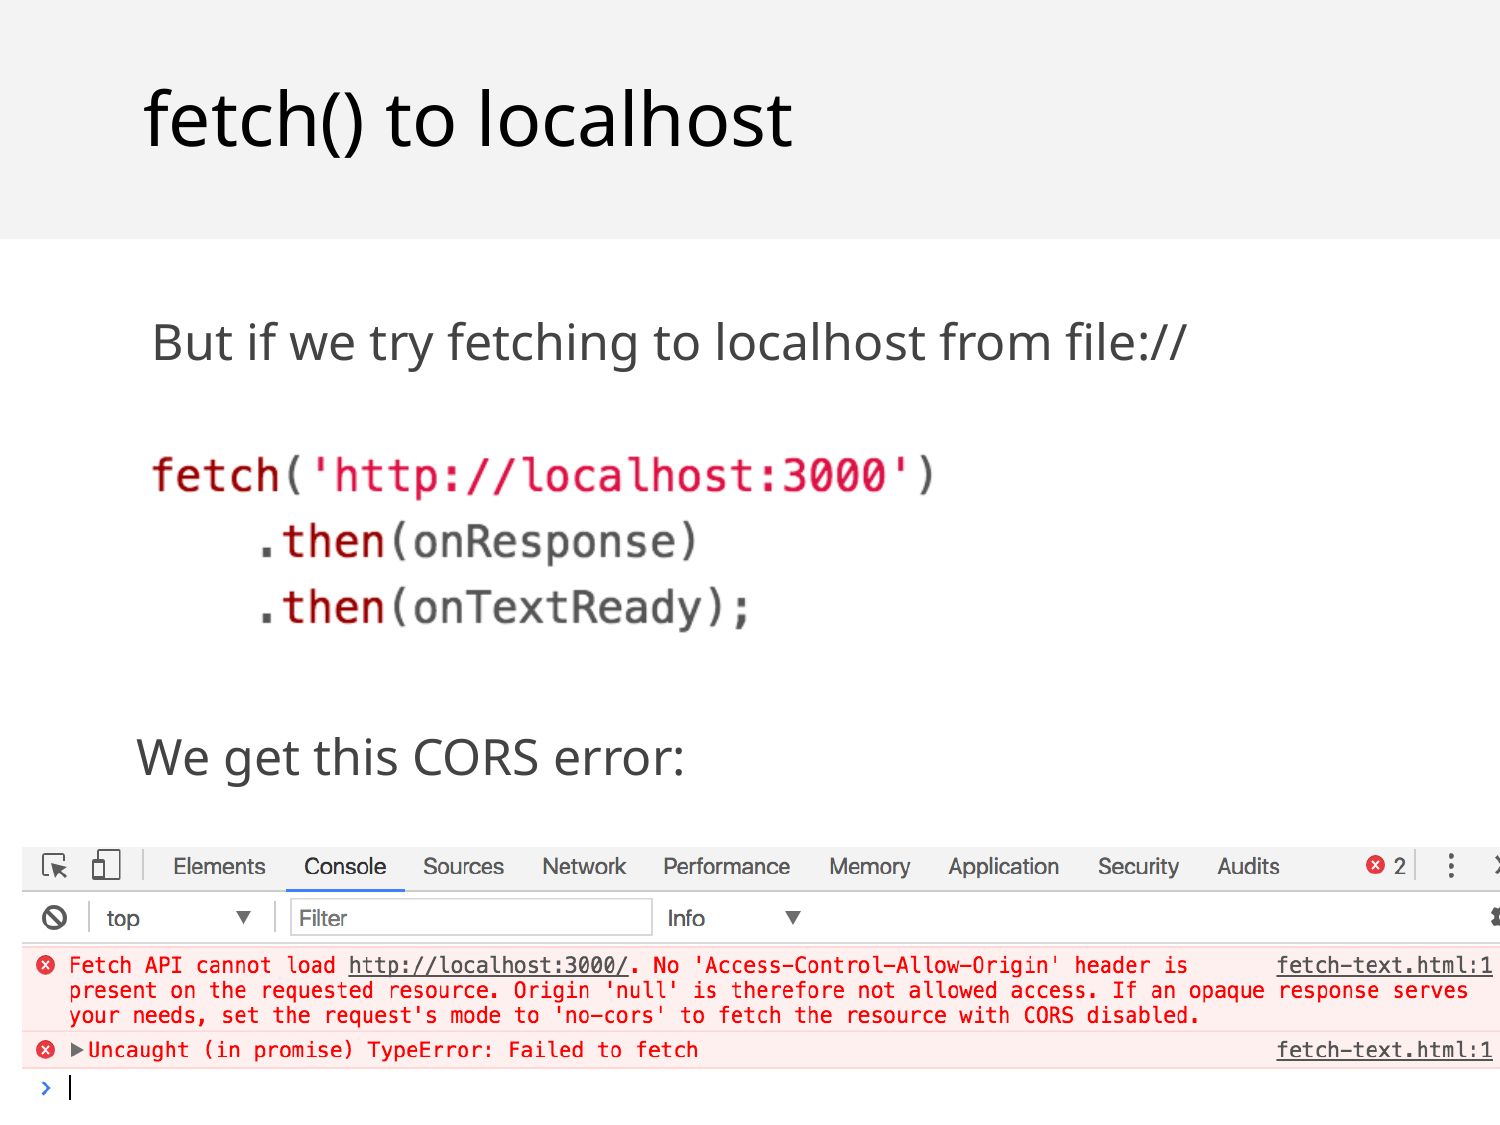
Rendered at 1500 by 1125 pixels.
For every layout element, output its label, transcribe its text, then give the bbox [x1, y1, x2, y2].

list We get this CORS error: [121, 701, 1365, 827]
list But if we try fetching to localhost from file:// [136, 286, 1380, 412]
picture [121, 435, 972, 664]
picture [22, 847, 1500, 1109]
title fetch() to localhost [128, 56, 1372, 183]
